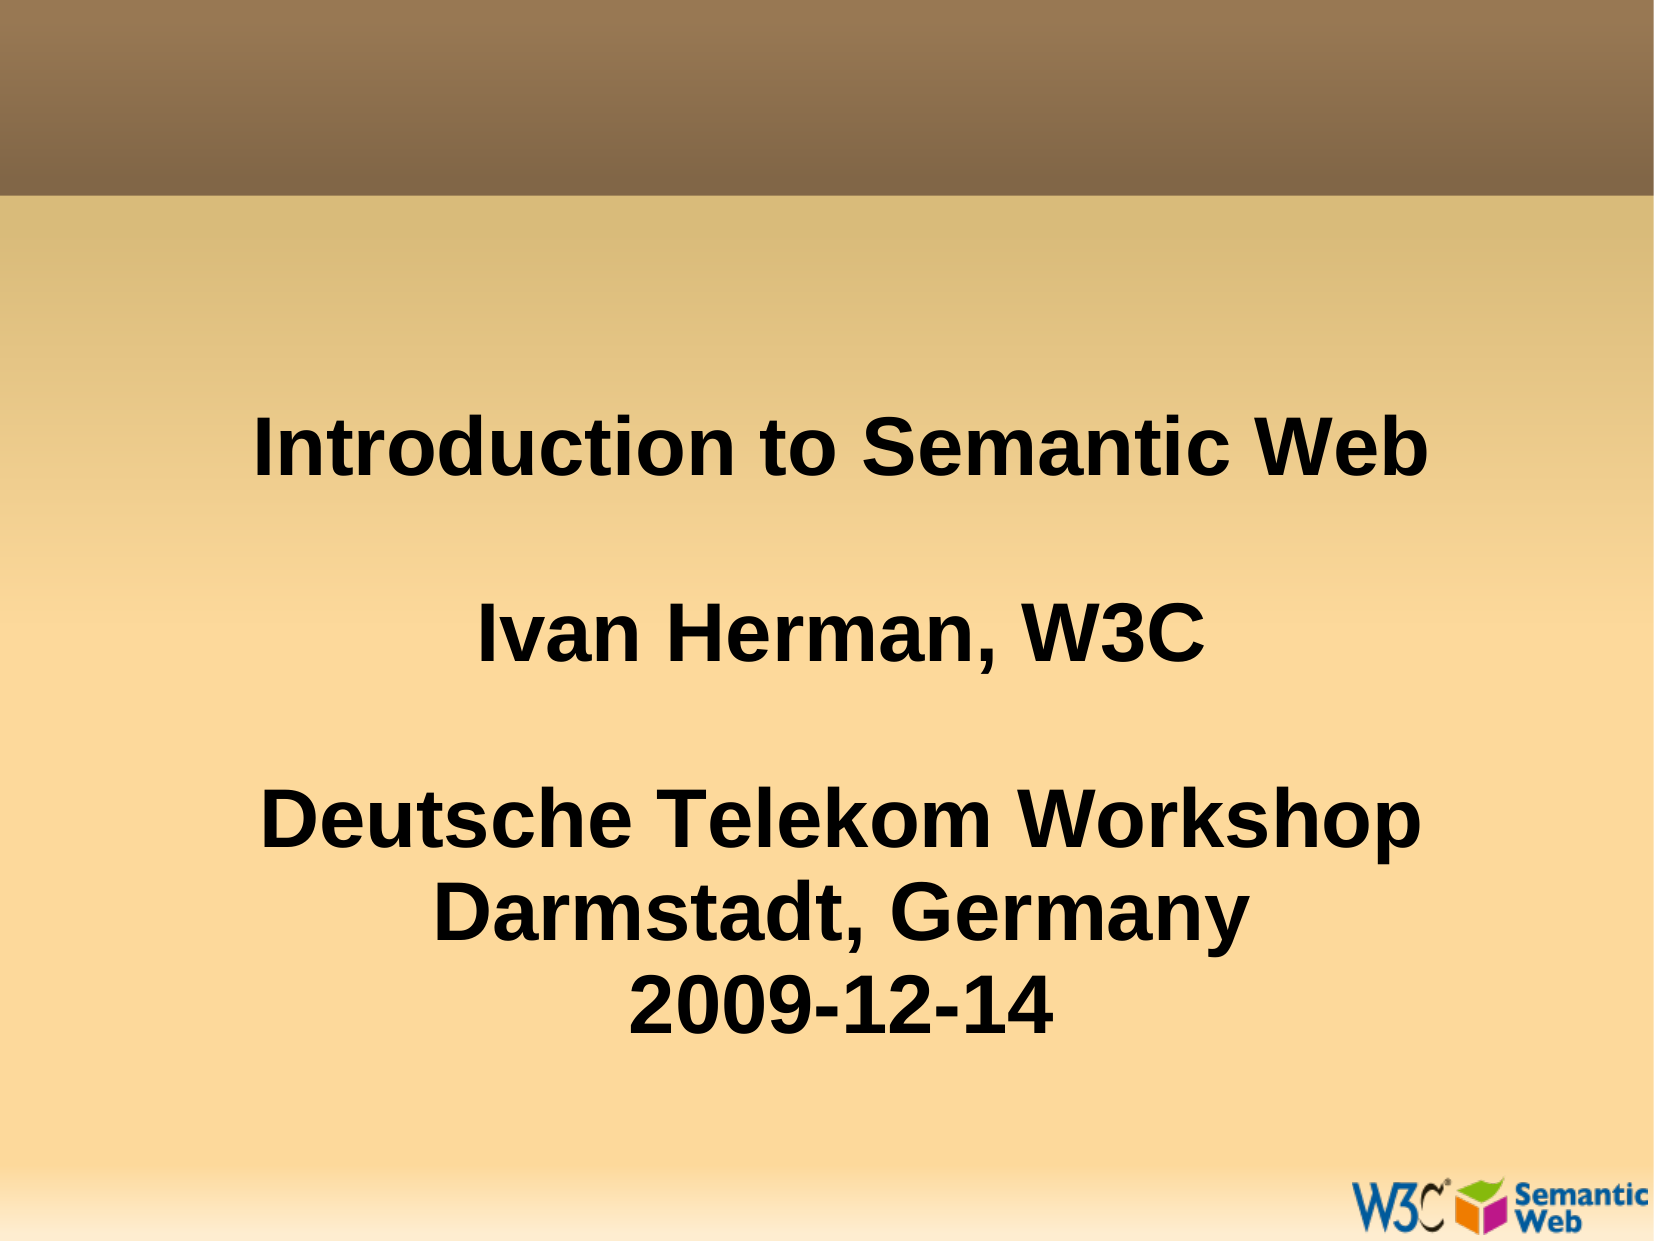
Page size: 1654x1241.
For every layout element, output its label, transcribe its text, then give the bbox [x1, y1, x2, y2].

title Introduction to Semantic Web Ivan Herman, W3C Deutsche Telekom Workshop Darmstadt, Germany 2009-12-14 [29, 307, 1654, 1052]
picture [0, 0, 1654, 1241]
